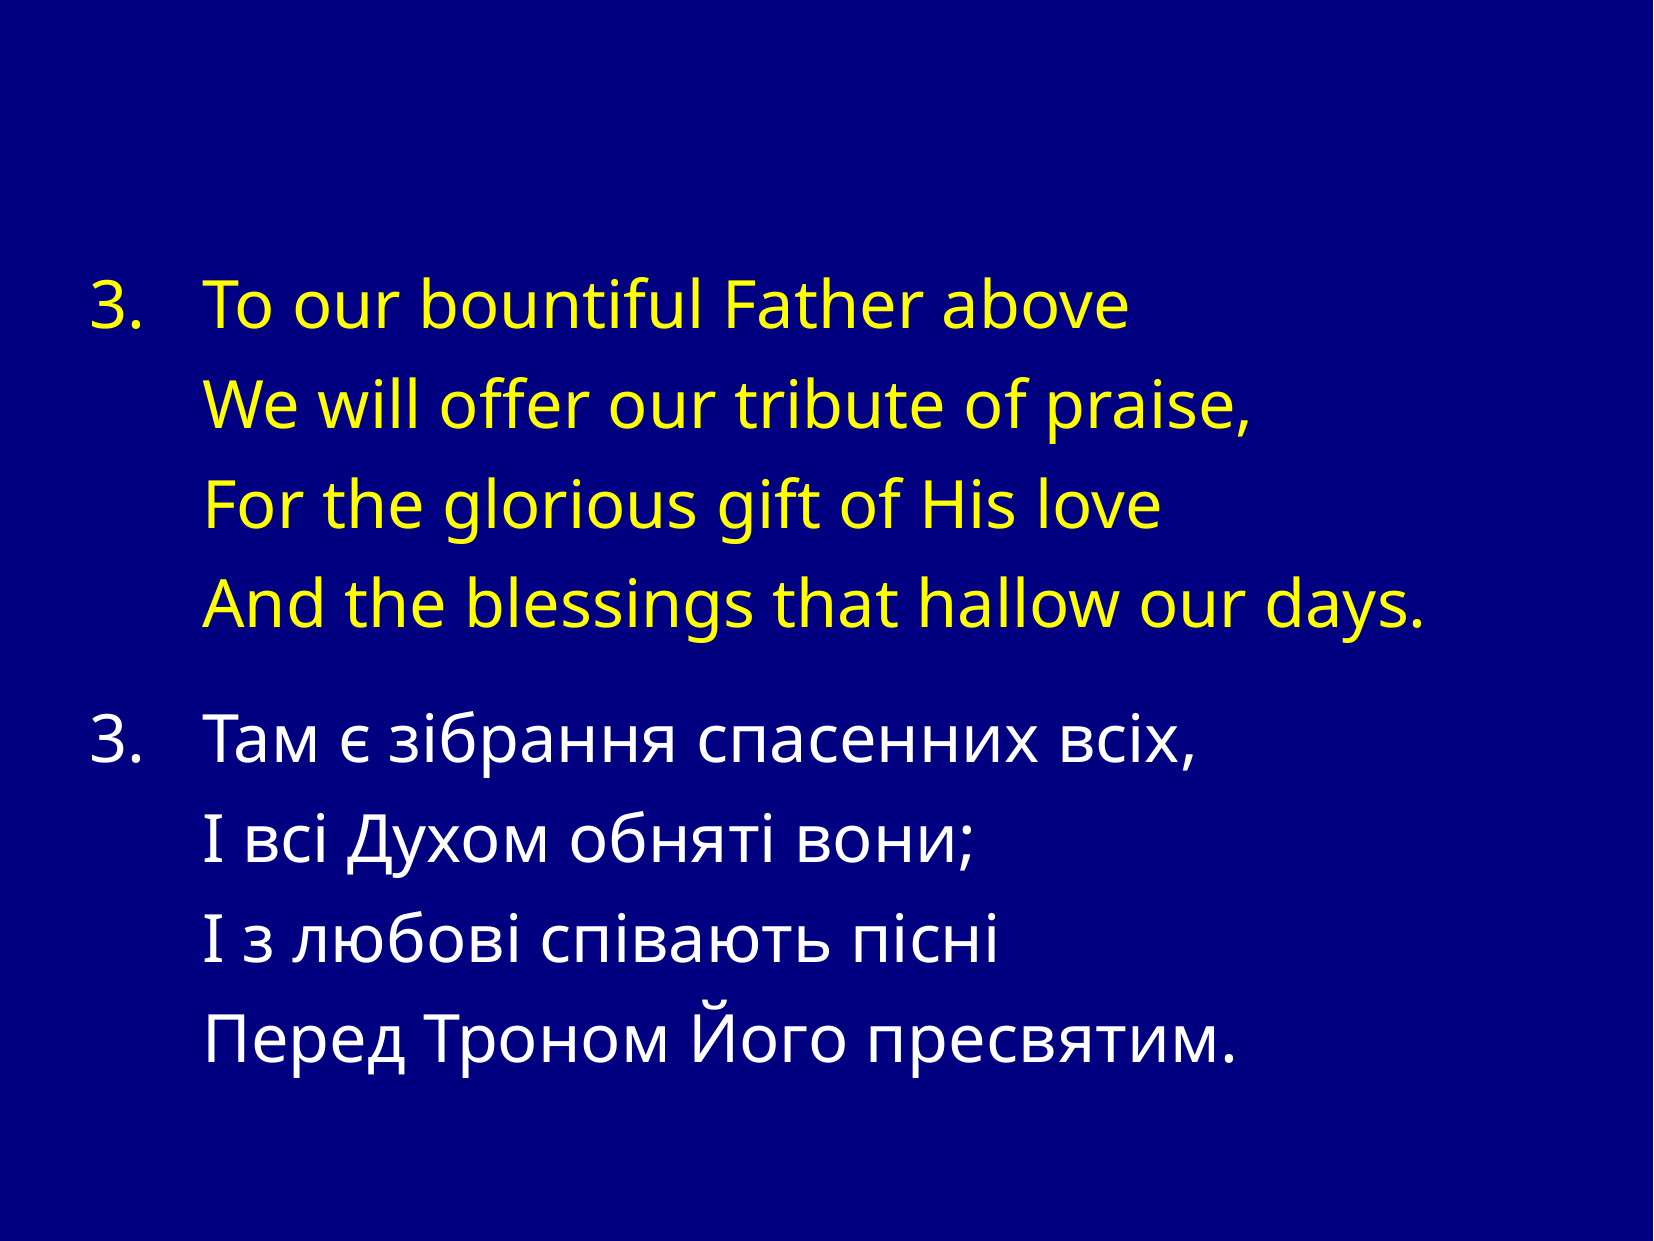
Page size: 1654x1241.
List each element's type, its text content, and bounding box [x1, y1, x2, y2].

text_box 3. Там є зібрання спасенних всіх, І всі Духом обняті вони; І з любові співають пісні Перед Троном Його пресвятим. [75, 675, 1576, 1163]
text_box 3. To our bountiful Father above We will offer our tribute of praise, For the glorious gift of His love And the blessings that hallow our days. [75, 150, 1576, 638]
